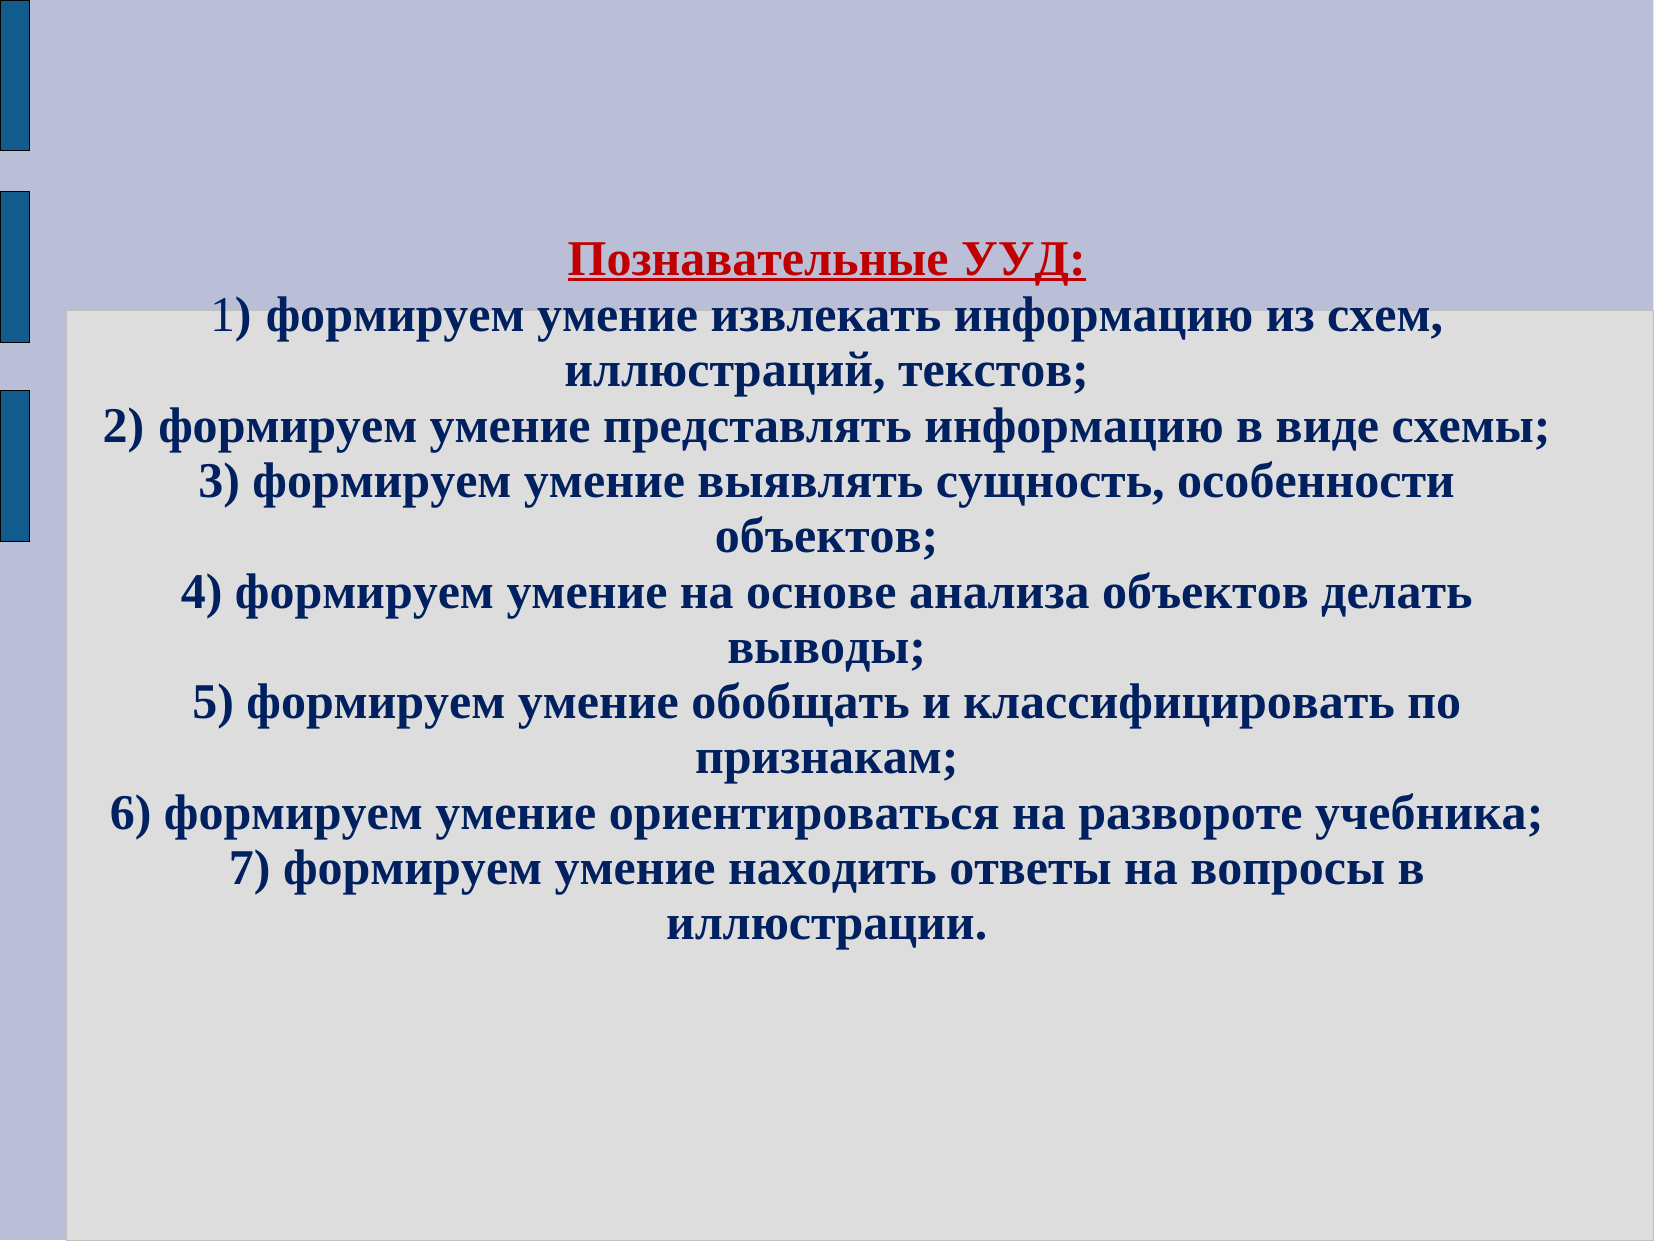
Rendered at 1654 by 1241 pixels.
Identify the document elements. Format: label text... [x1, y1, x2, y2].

subtitle Познавательные УУД: 1) формируем умение извлекать информацию из схем, иллюстраций, текстов; 2) формируем умение представлять информацию в виде схемы; 3) формируем умение выявлять сущность, особенности объектов; 4) формируем умение на основе анализа объектов делать выводы; 5) формируем умение обобщать и классифицировать по признакам; 6) формируем умение ориентироваться на развороте учебника; 7) формируем умение находить ответы на вопросы в иллюстрации. [82, 49, 1571, 1109]
